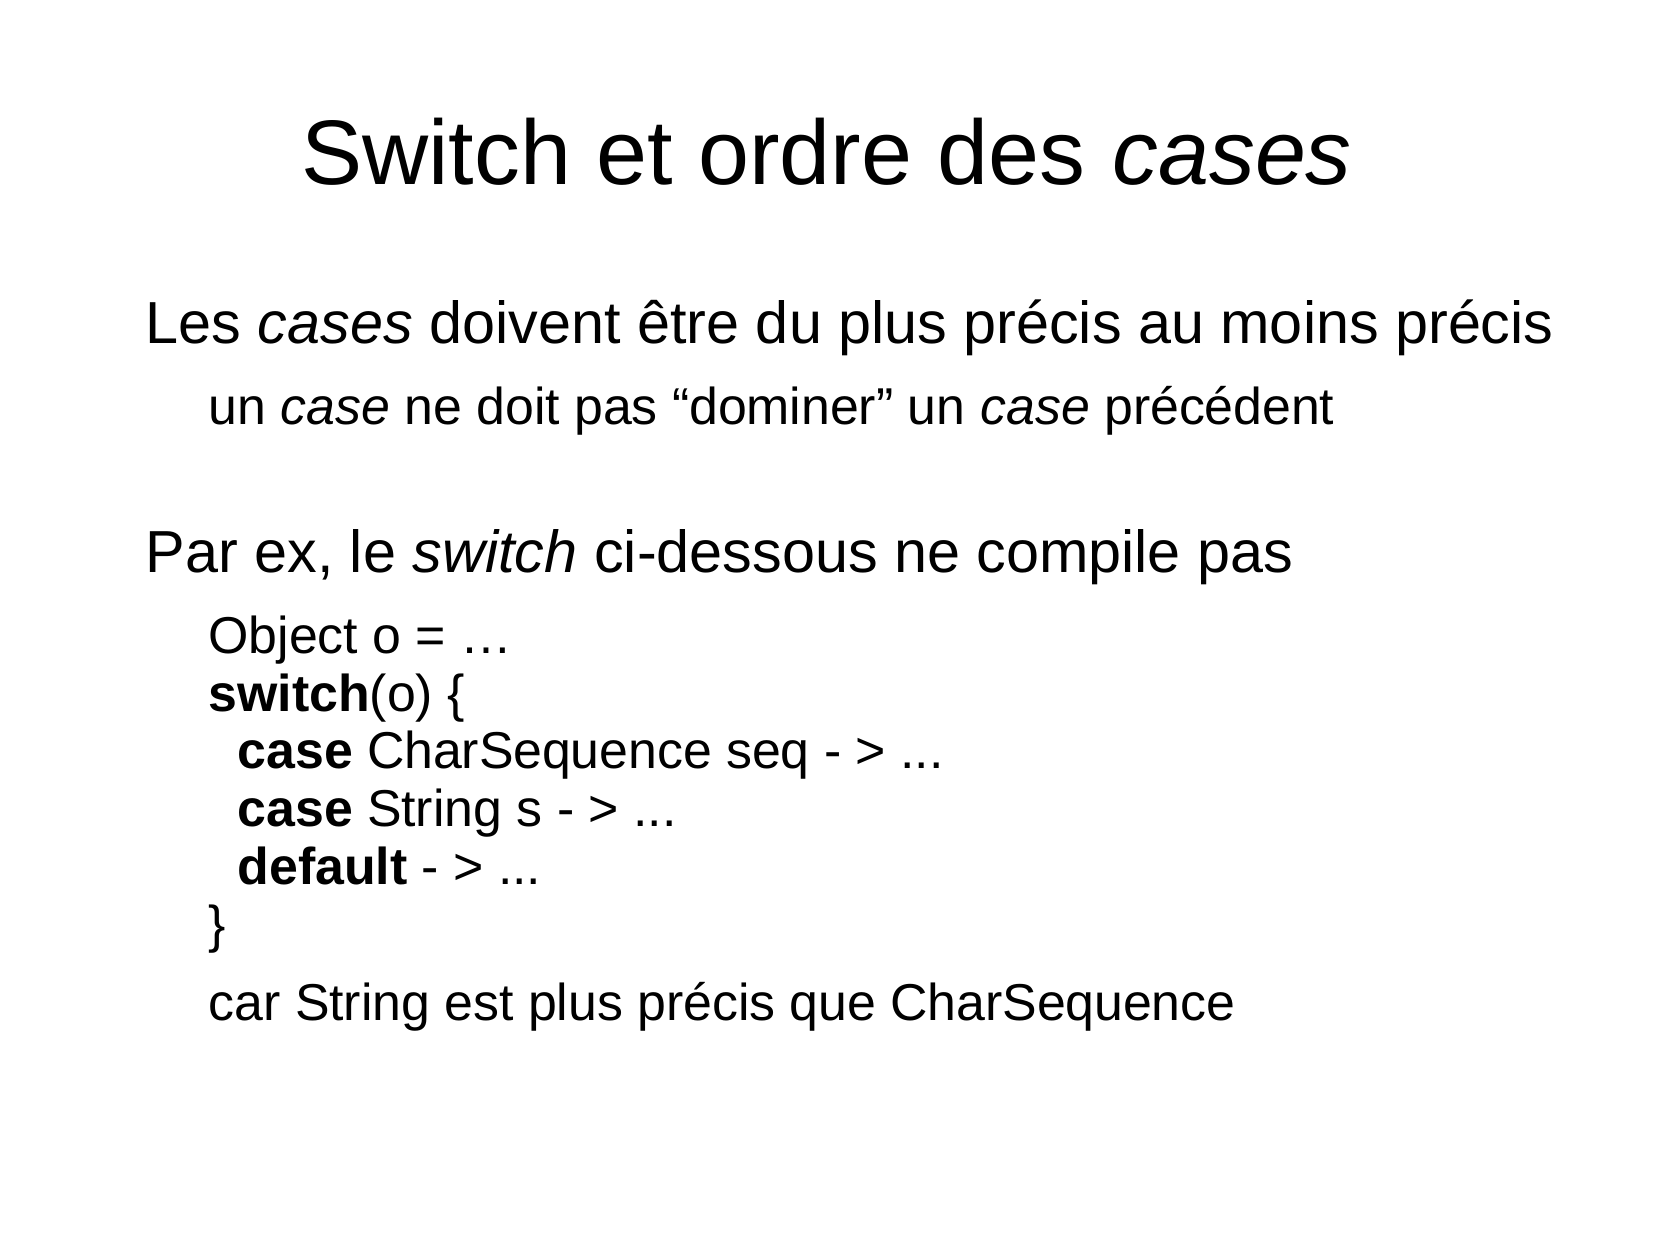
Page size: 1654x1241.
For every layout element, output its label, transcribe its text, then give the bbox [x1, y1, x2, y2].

list Les cases doivent être du plus précis au moins précis un case ne doit pas “dominer” un case précédent Par ex, le switch ci-dessous ne compile pas Object o = … switch(o) { case CharSequence seq - > ... case String s - > ... default - > ... } car String est plus précis que CharSequence [82, 290, 1571, 1036]
title Switch et ordre des cases [82, 49, 1571, 257]
